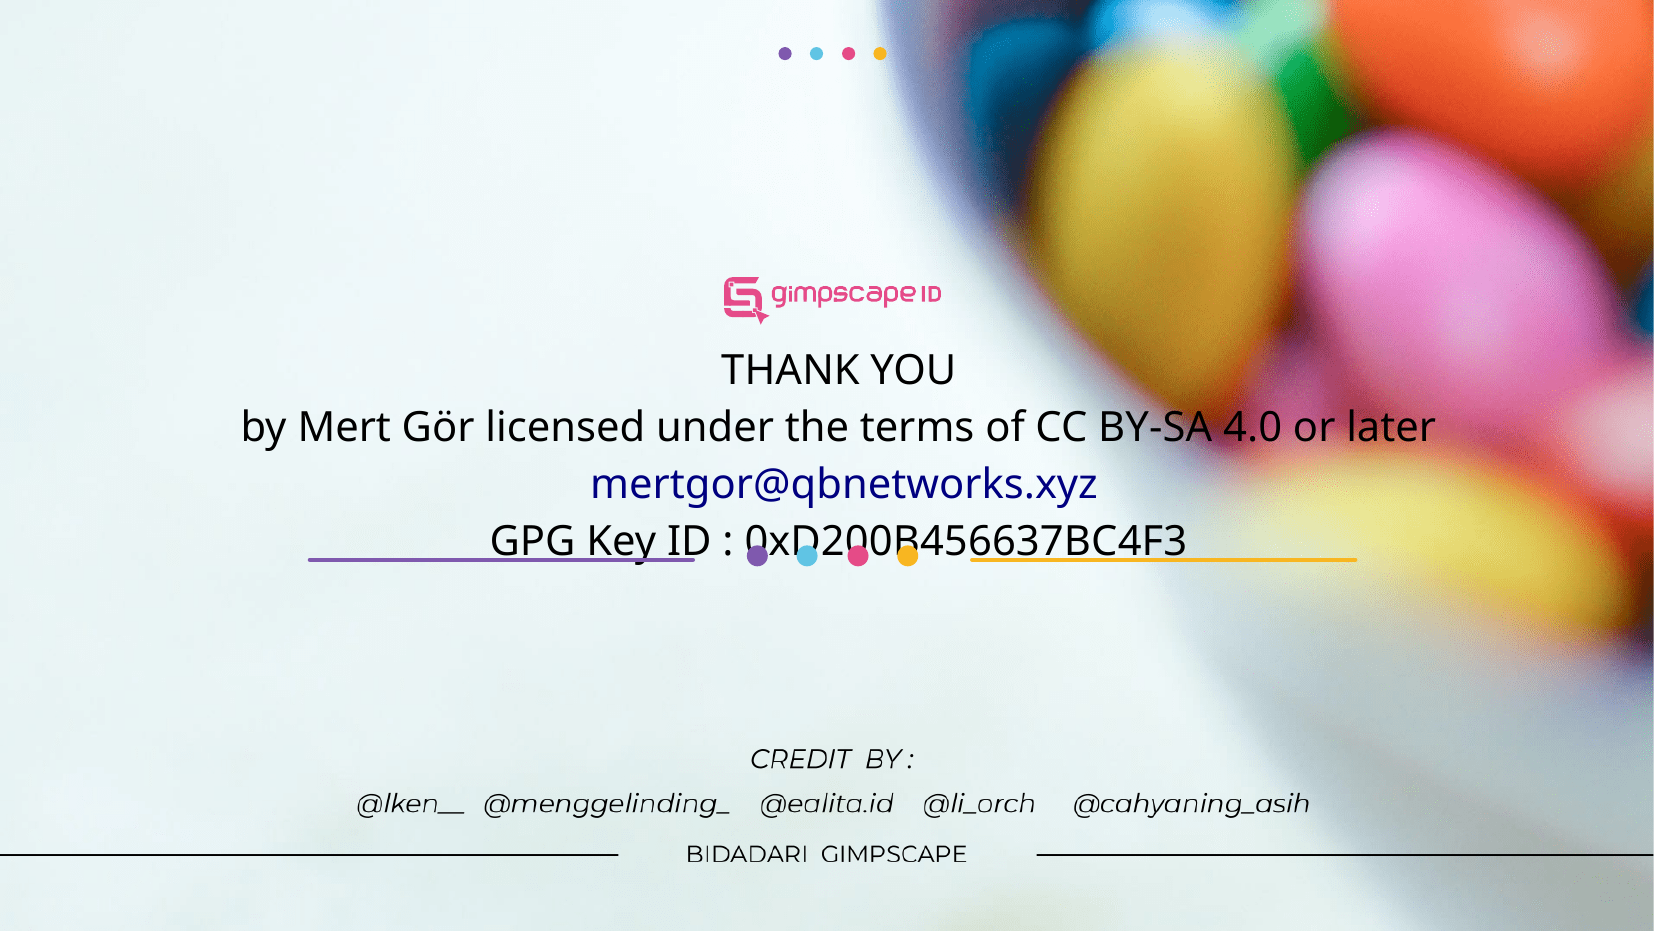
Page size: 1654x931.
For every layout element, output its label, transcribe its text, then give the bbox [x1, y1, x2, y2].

text_box [794, 286, 816, 302]
text_box [778, 47, 792, 61]
text_box [849, 286, 865, 302]
text_box [884, 286, 898, 308]
text_box [847, 545, 869, 567]
text_box [809, 47, 824, 61]
text_box [818, 286, 848, 308]
text_box [897, 545, 919, 567]
text_box [842, 47, 856, 61]
text_box [724, 277, 759, 306]
picture [0, 0, 1654, 931]
text_box [900, 286, 917, 302]
text_box [873, 47, 887, 61]
text_box [746, 545, 768, 567]
text_box [724, 288, 770, 325]
text_box [796, 545, 818, 567]
title THANK YOU by Mert Gör licensed under the terms of CC BY-SA 4.0 or later​ mertgor@qbnetworks.xyz GPG Key ID : 0xD200B456637BC4F3 [94, 356, 1583, 551]
text_box [866, 286, 882, 302]
text_box [921, 286, 925, 302]
text_box [928, 286, 941, 302]
text_box [771, 286, 787, 308]
